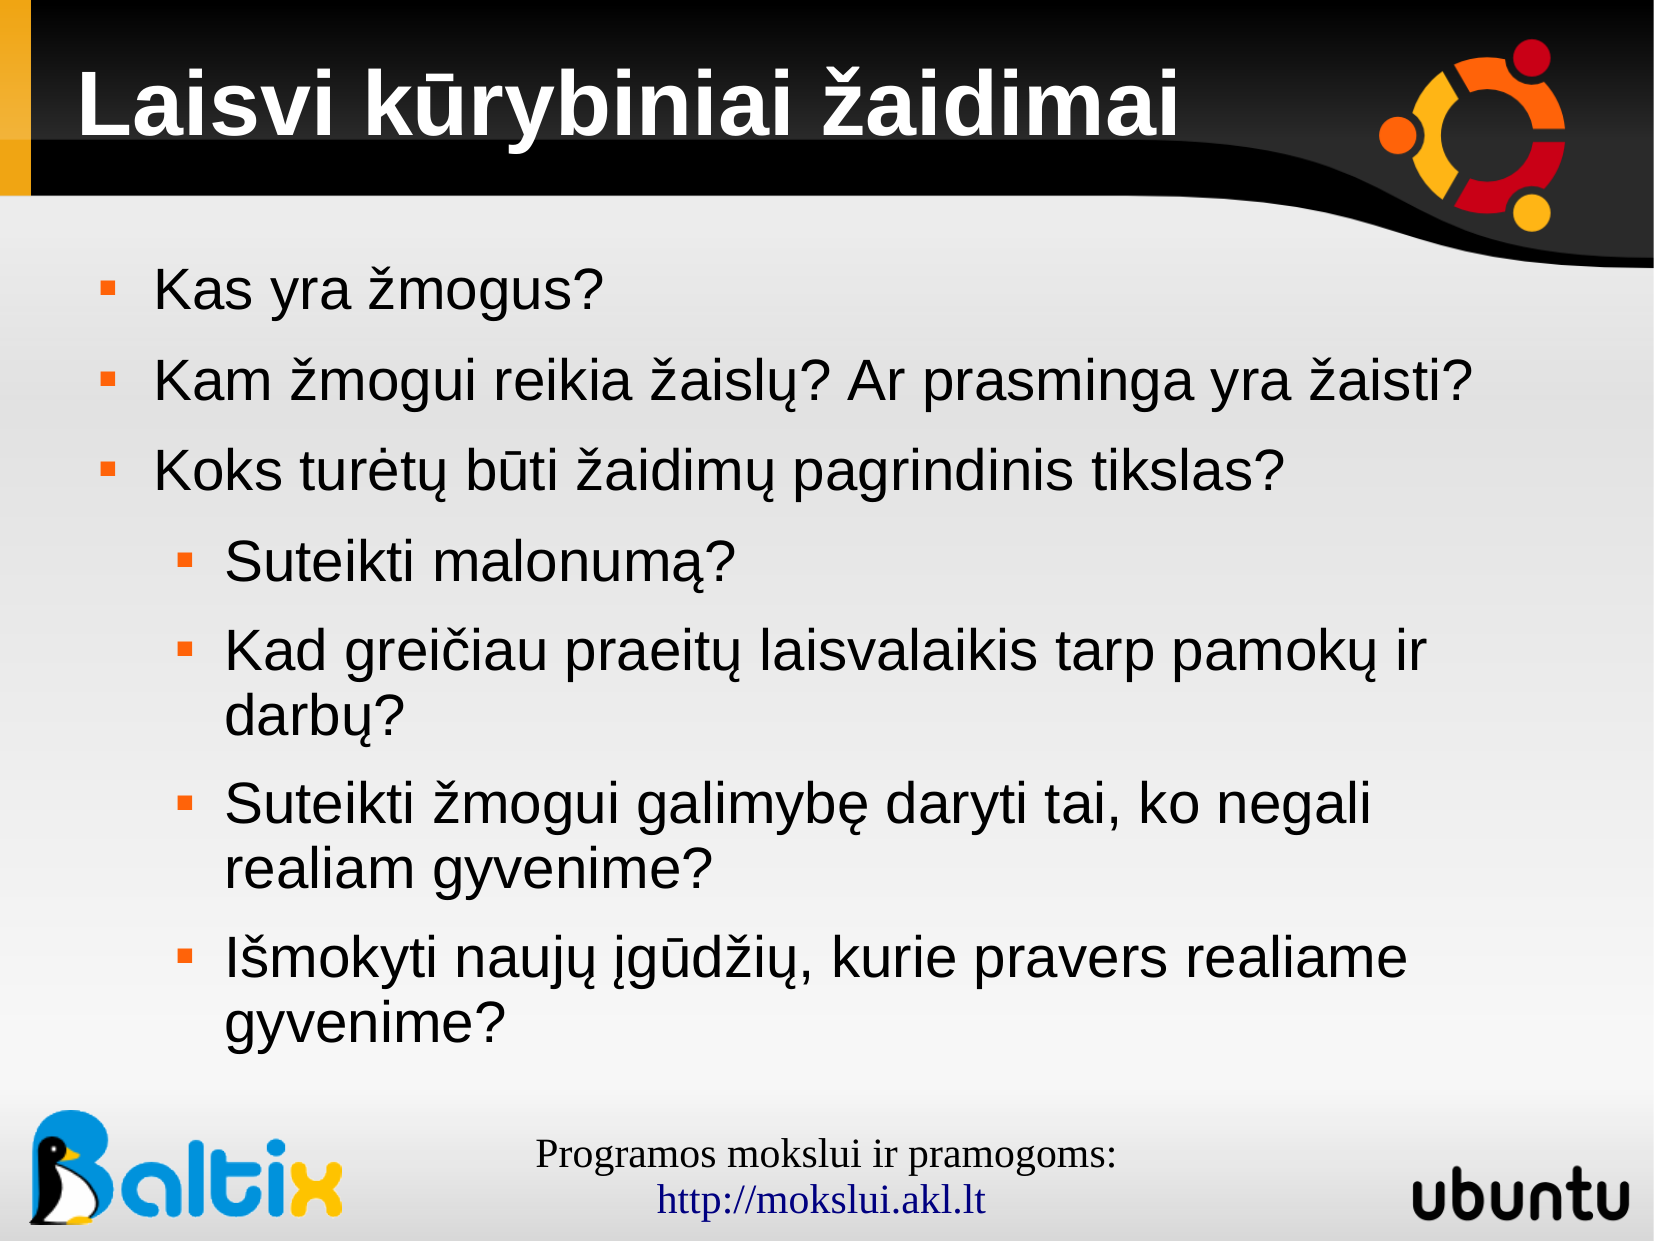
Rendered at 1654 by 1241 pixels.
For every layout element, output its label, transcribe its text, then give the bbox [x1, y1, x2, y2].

list Kas yra žmogus? Kam žmogui reikia žaislų? Ar prasminga yra žaisti? Koks turėtų būti žaidimų pagrindinis tikslas? Suteikti malonumą? Kad greičiau praeitų laisvalaikis tarp pamokų ir darbų? Suteikti žmogui galimybę daryti tai, ko negali realiam gyvenime? Išmokyti naujų įgūdžių, kurie pravers realiame gyvenime? [82, 256, 1572, 1076]
picture [0, 0, 1654, 1241]
title Laisvi kūrybiniai žaidimai [76, 0, 1565, 208]
